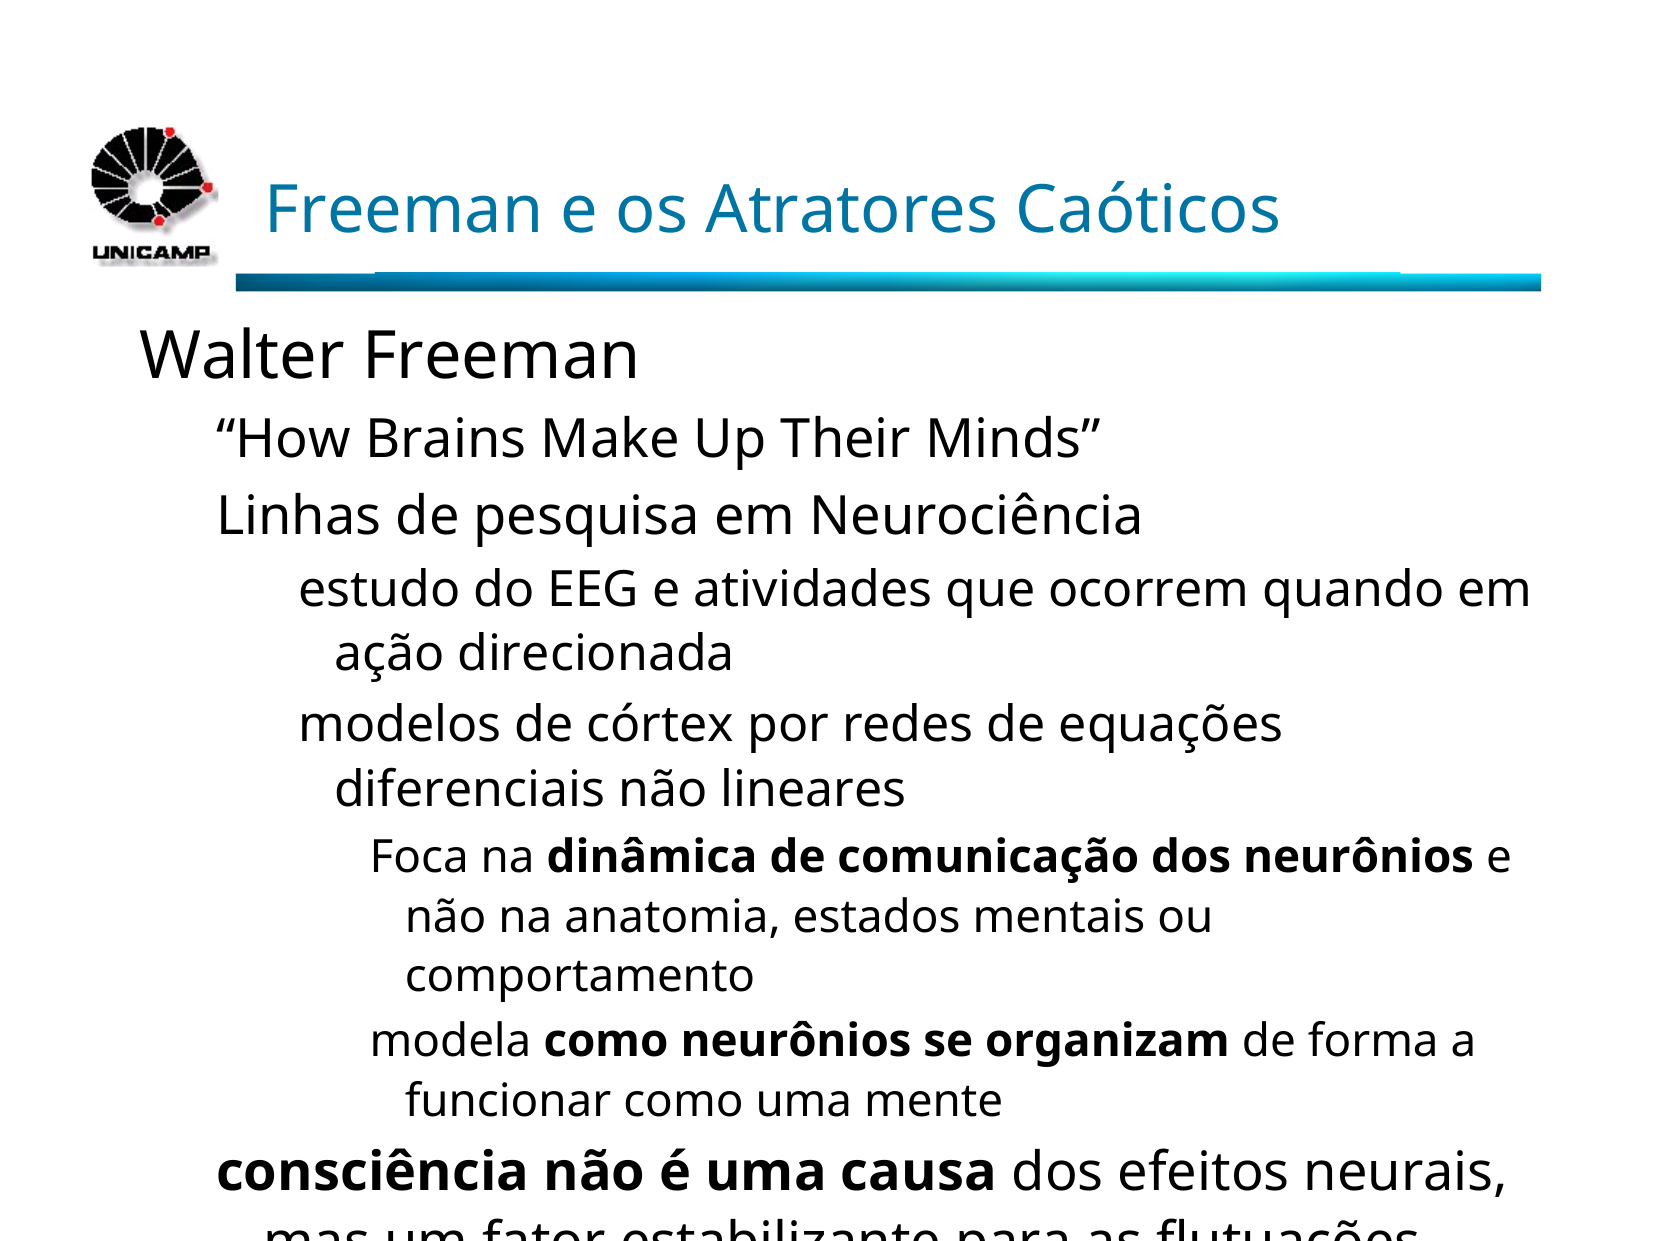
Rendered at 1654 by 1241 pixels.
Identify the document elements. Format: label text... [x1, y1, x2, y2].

list Walter Freeman “How Brains Make Up Their Minds” Linhas de pesquisa em Neurociência estudo do EEG e atividades que ocorrem quando em ação direcionada modelos de córtex por redes de equações diferenciais não lineares Foca na dinâmica de comunicação dos neurônios e não na anatomia, estados mentais ou comportamento modela como neurônios se organizam de forma a funcionar como uma mente consciência não é uma causa dos efeitos neurais, mas um fator estabilizante para as flutuações caóticas das interações [121, 309, 1534, 1182]
title Freeman e os Atratores Caóticos [264, 42, 1534, 250]
picture [125, 272, 1654, 295]
